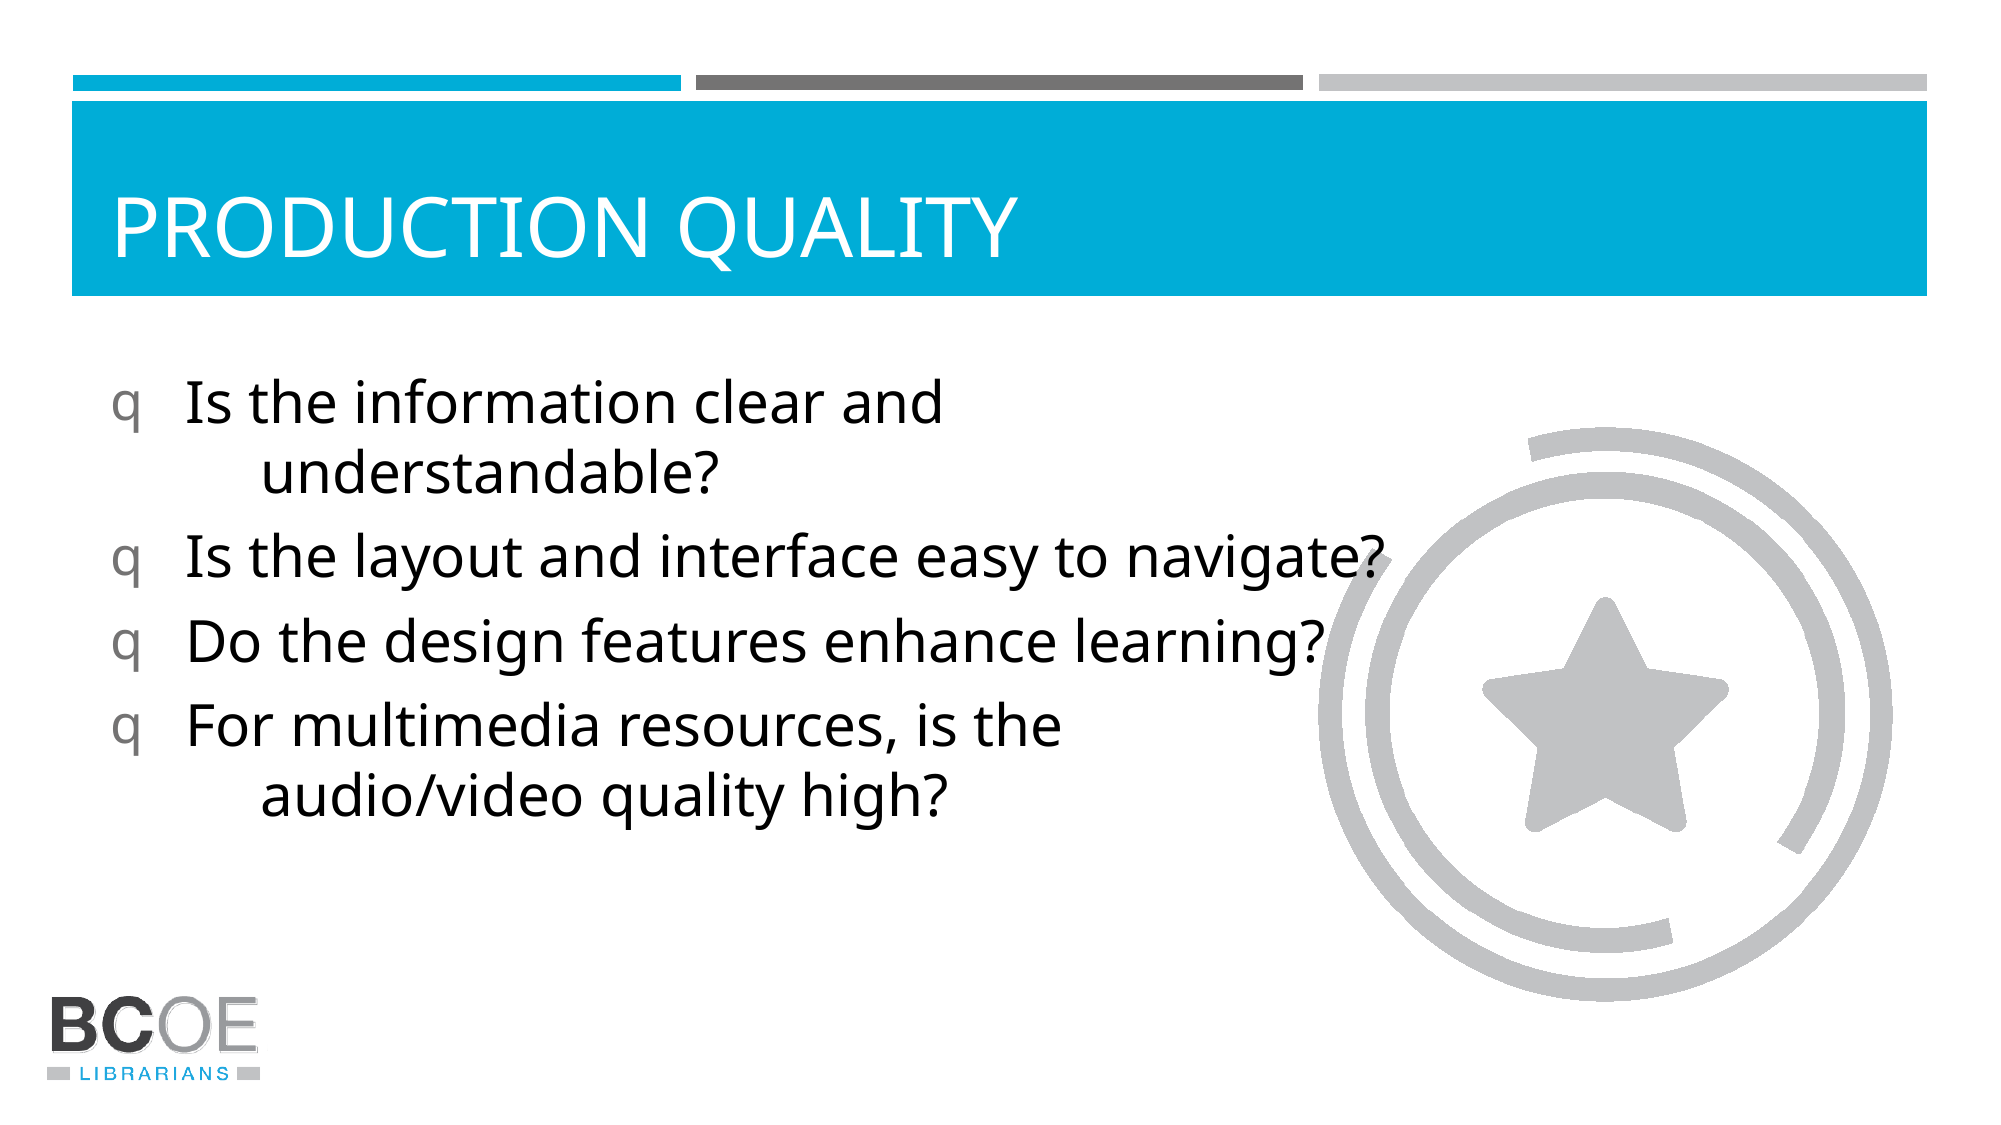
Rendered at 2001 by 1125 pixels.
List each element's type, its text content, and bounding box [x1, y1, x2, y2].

list Is the information clear and understandable? Is the layout and interface easy to navigate? Do the design features enhance learning? For multimedia resources, is the audio/video quality high? [95, 357, 1415, 962]
picture [40, 988, 268, 1087]
title PRODUCTION Quality [95, 115, 1905, 282]
picture [1305, 421, 1905, 1010]
